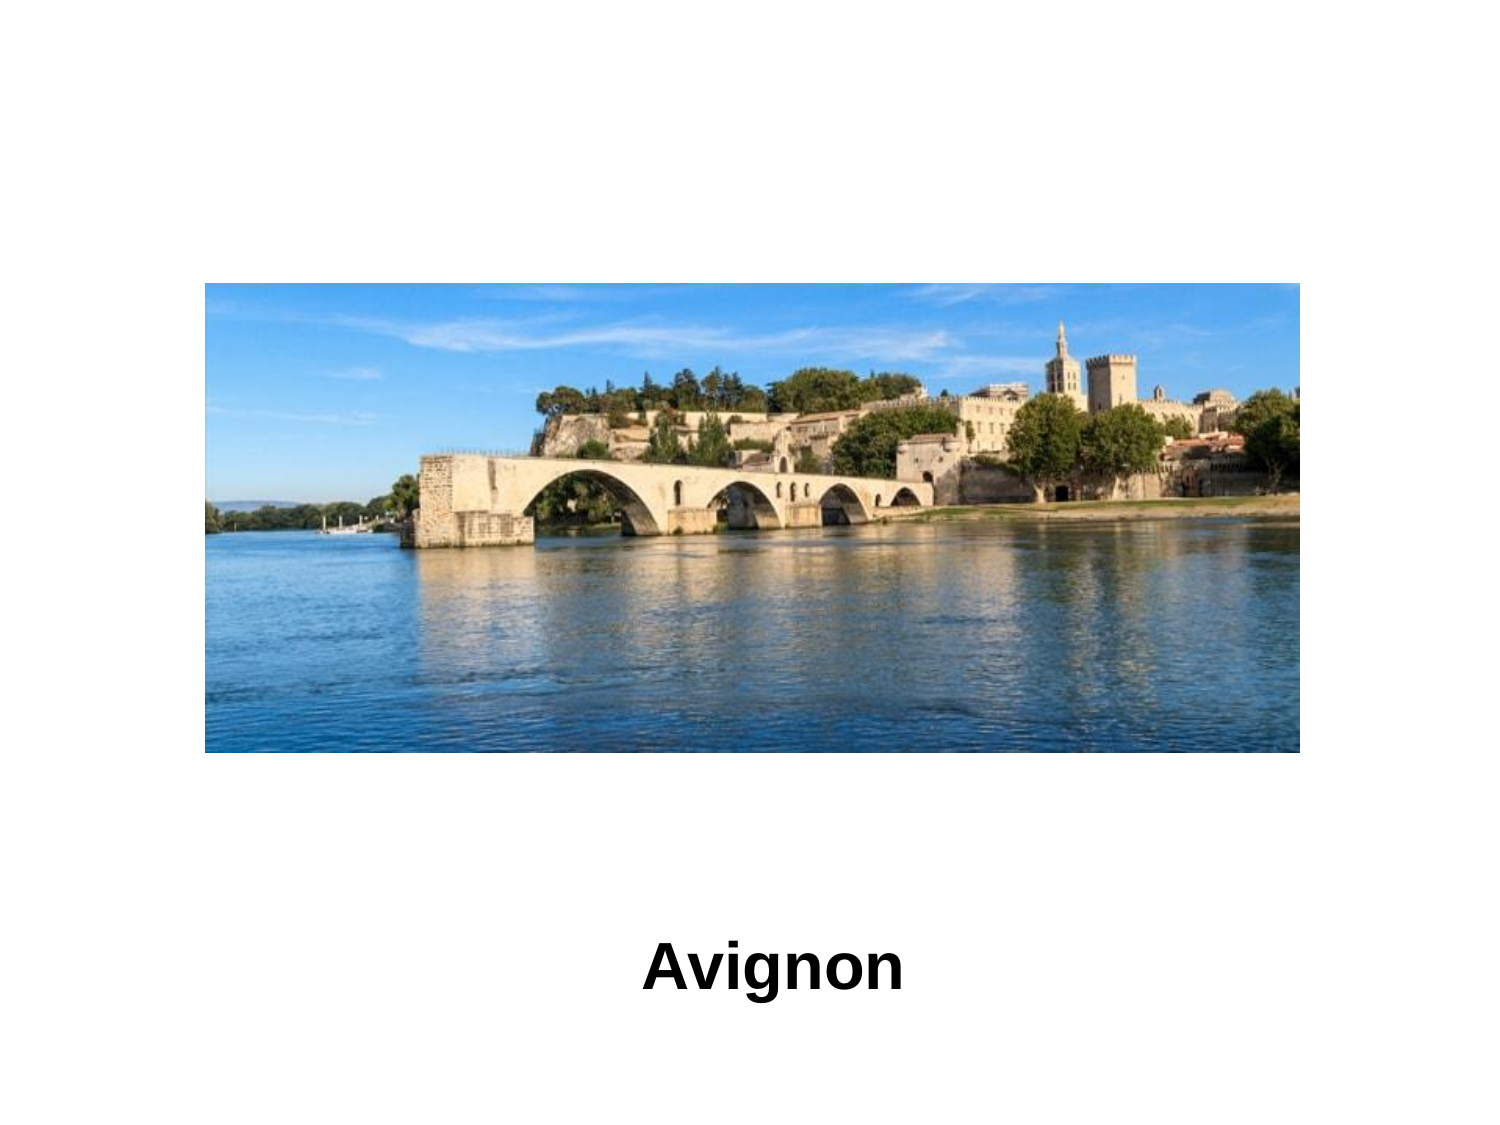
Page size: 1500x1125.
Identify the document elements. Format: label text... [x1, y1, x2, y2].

picture [205, 283, 1300, 753]
text_box Avignon [23, 921, 1500, 1034]
